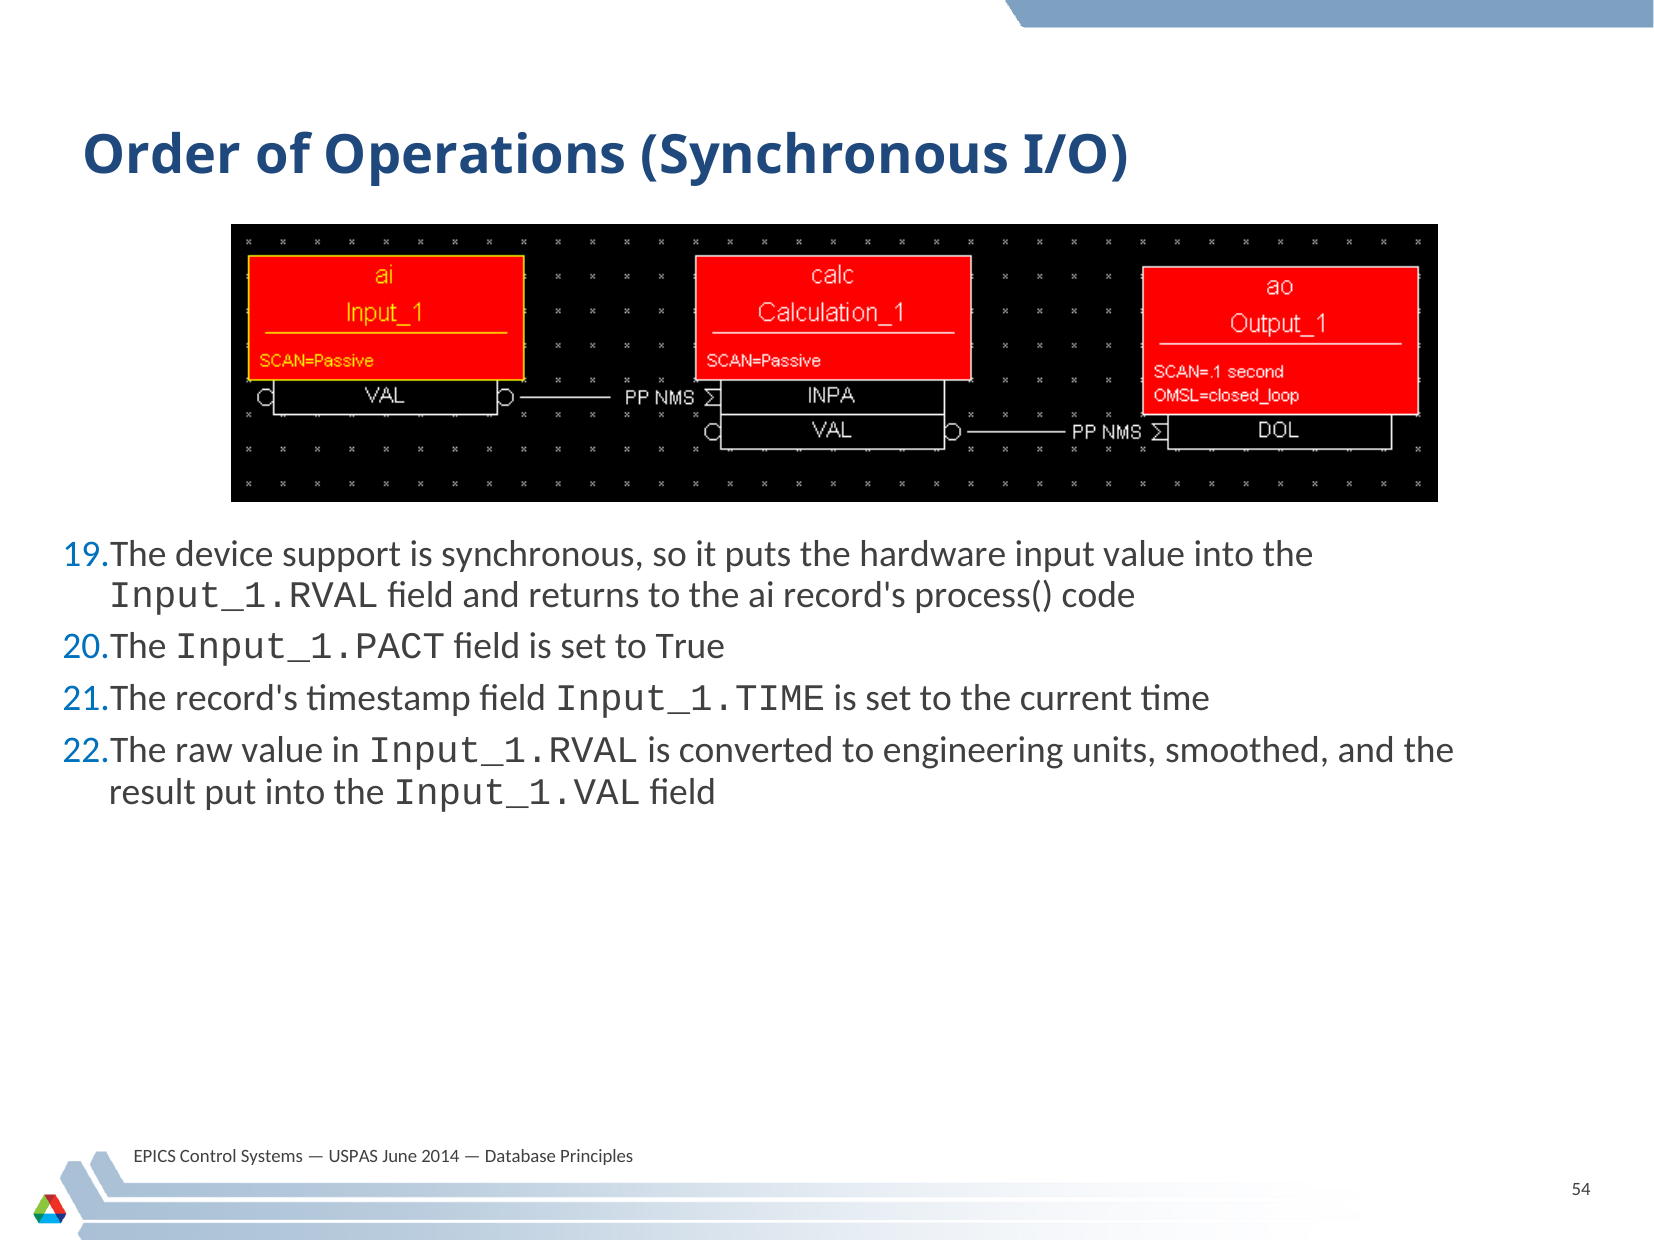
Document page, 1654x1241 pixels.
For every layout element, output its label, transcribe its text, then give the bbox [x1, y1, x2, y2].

list The device support is synchronous, so it puts the hardware input value into the Input_1.RVAL field and returns to the ai record's process() code The Input_1.PACT field is set to True The record's timestamp field Input_1.TIME is set to the current time The raw value in Input_1.RVAL is converted to engineering units, smoothed, and the result put into the Input_1.VAL field [62, 538, 1498, 847]
title Order of Operations (Synchronous I/O) [82, 49, 1571, 257]
picture [0, 0, 1654, 29]
picture [0, 1143, 1654, 1240]
picture [231, 224, 1438, 502]
